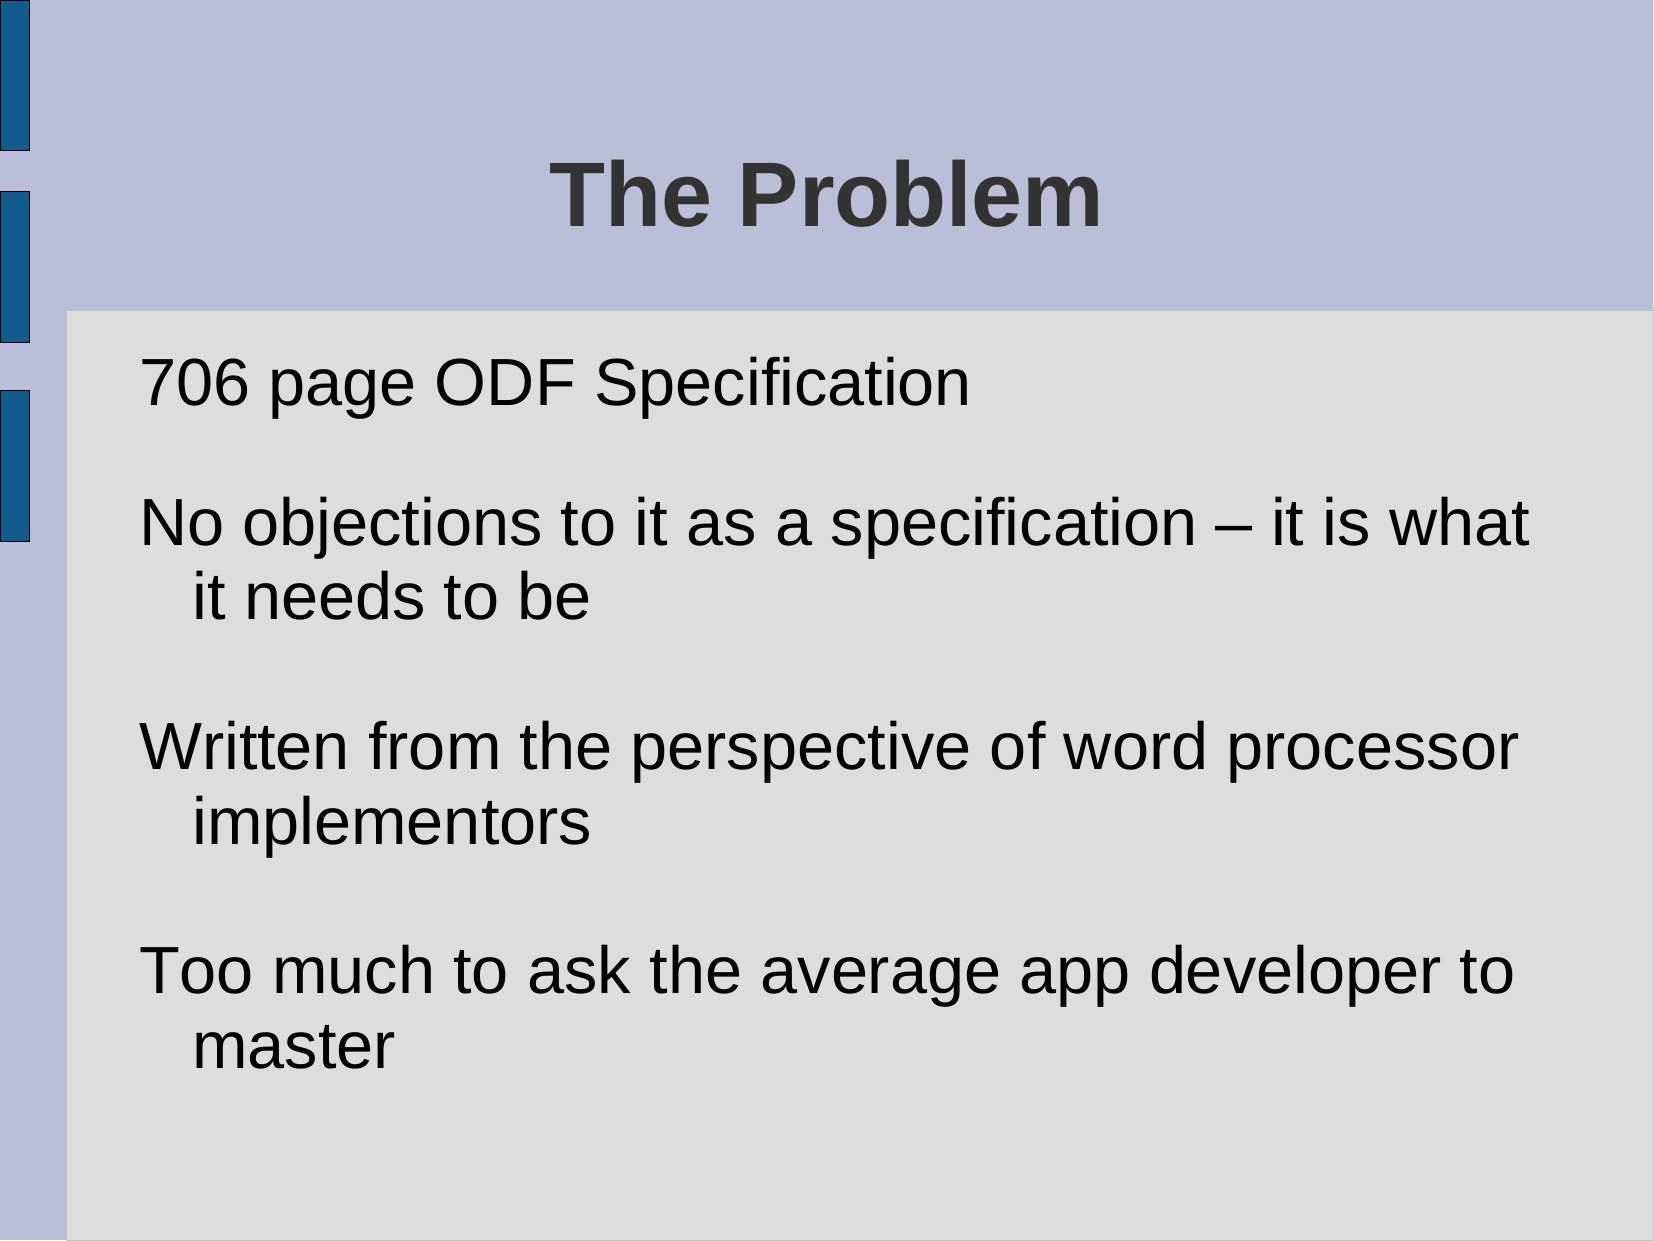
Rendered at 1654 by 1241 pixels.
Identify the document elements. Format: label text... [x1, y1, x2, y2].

list 706 page ODF Specification No objections to it as a specification – it is what it needs to be Written from the perspective of word processor implementors Too much to ask the average app developer to master [121, 344, 1534, 1127]
title The Problem [121, 91, 1534, 299]
